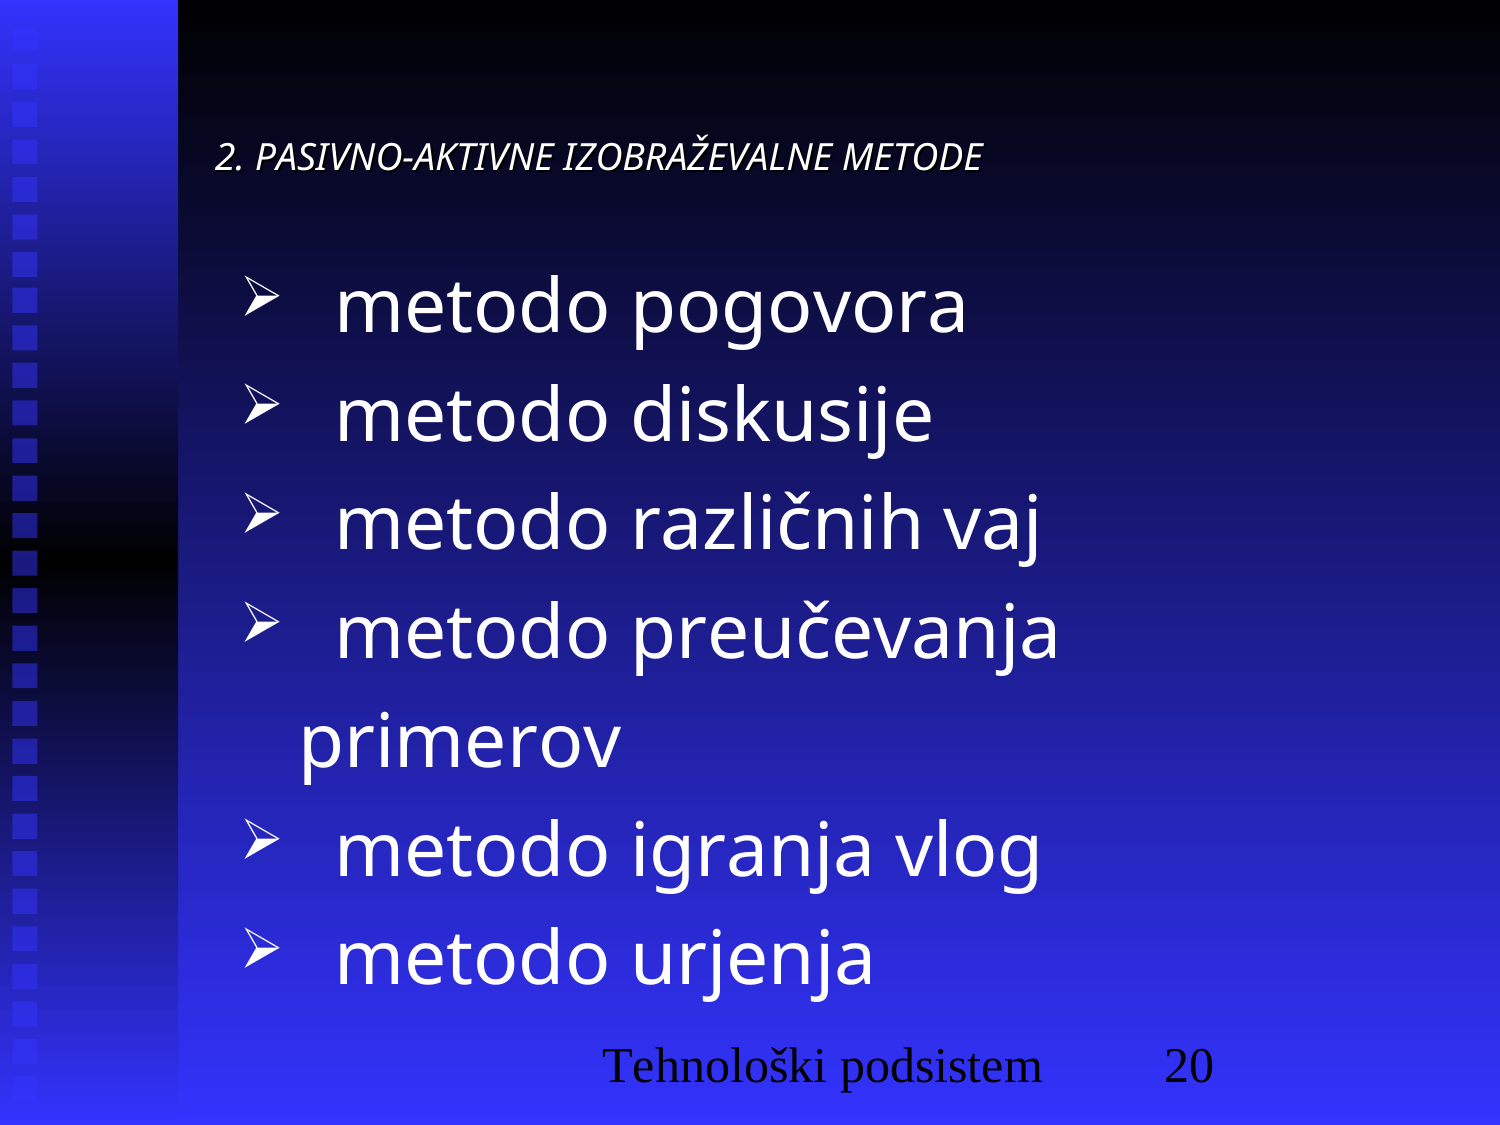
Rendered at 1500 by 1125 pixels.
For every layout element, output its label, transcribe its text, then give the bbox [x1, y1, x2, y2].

text_box metodo pogovora metodo diskusije metodo različnih vaj metodo preučevanja primerov metodo igranja vlog metodo urjenja [225, 249, 1426, 1026]
text_box 2. PASIVNO-AKTIVNE IZOBRAŽEVALNE METODE [199, 124, 1425, 186]
